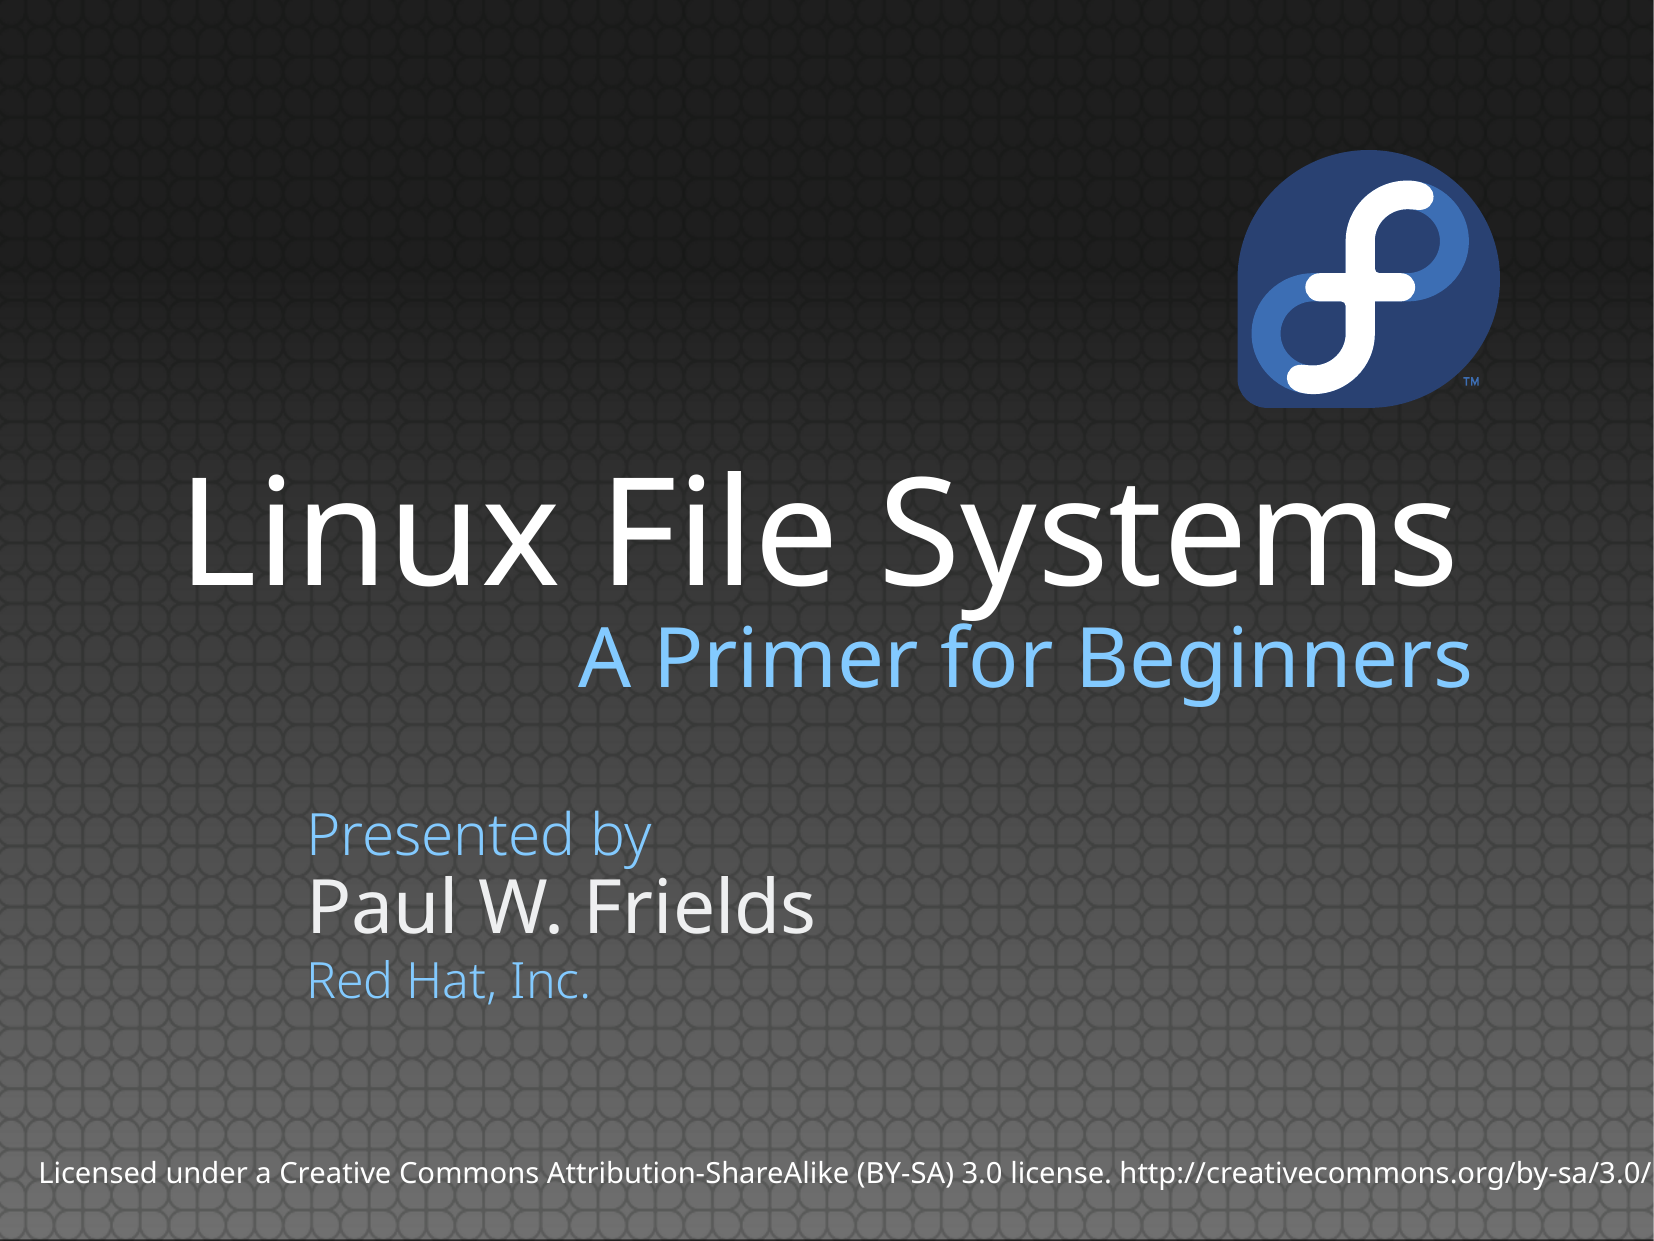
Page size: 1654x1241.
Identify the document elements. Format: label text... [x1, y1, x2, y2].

text_box Linux File Systems [37, 417, 1475, 620]
picture [0, 0, 1654, 1241]
text_box Presented by [291, 785, 692, 874]
text_box Red Hat, Inc. [291, 937, 608, 1015]
text_box Licensed under a Creative Commons Attribution-ShareAlike (BY-SA) 3.0 license. http://creativecommons.org/by-sa/3.0/ [52, 1144, 1638, 1215]
subtitle A Primer for Beginners [128, 620, 1475, 708]
text_box Paul W. Frields [291, 846, 1043, 955]
